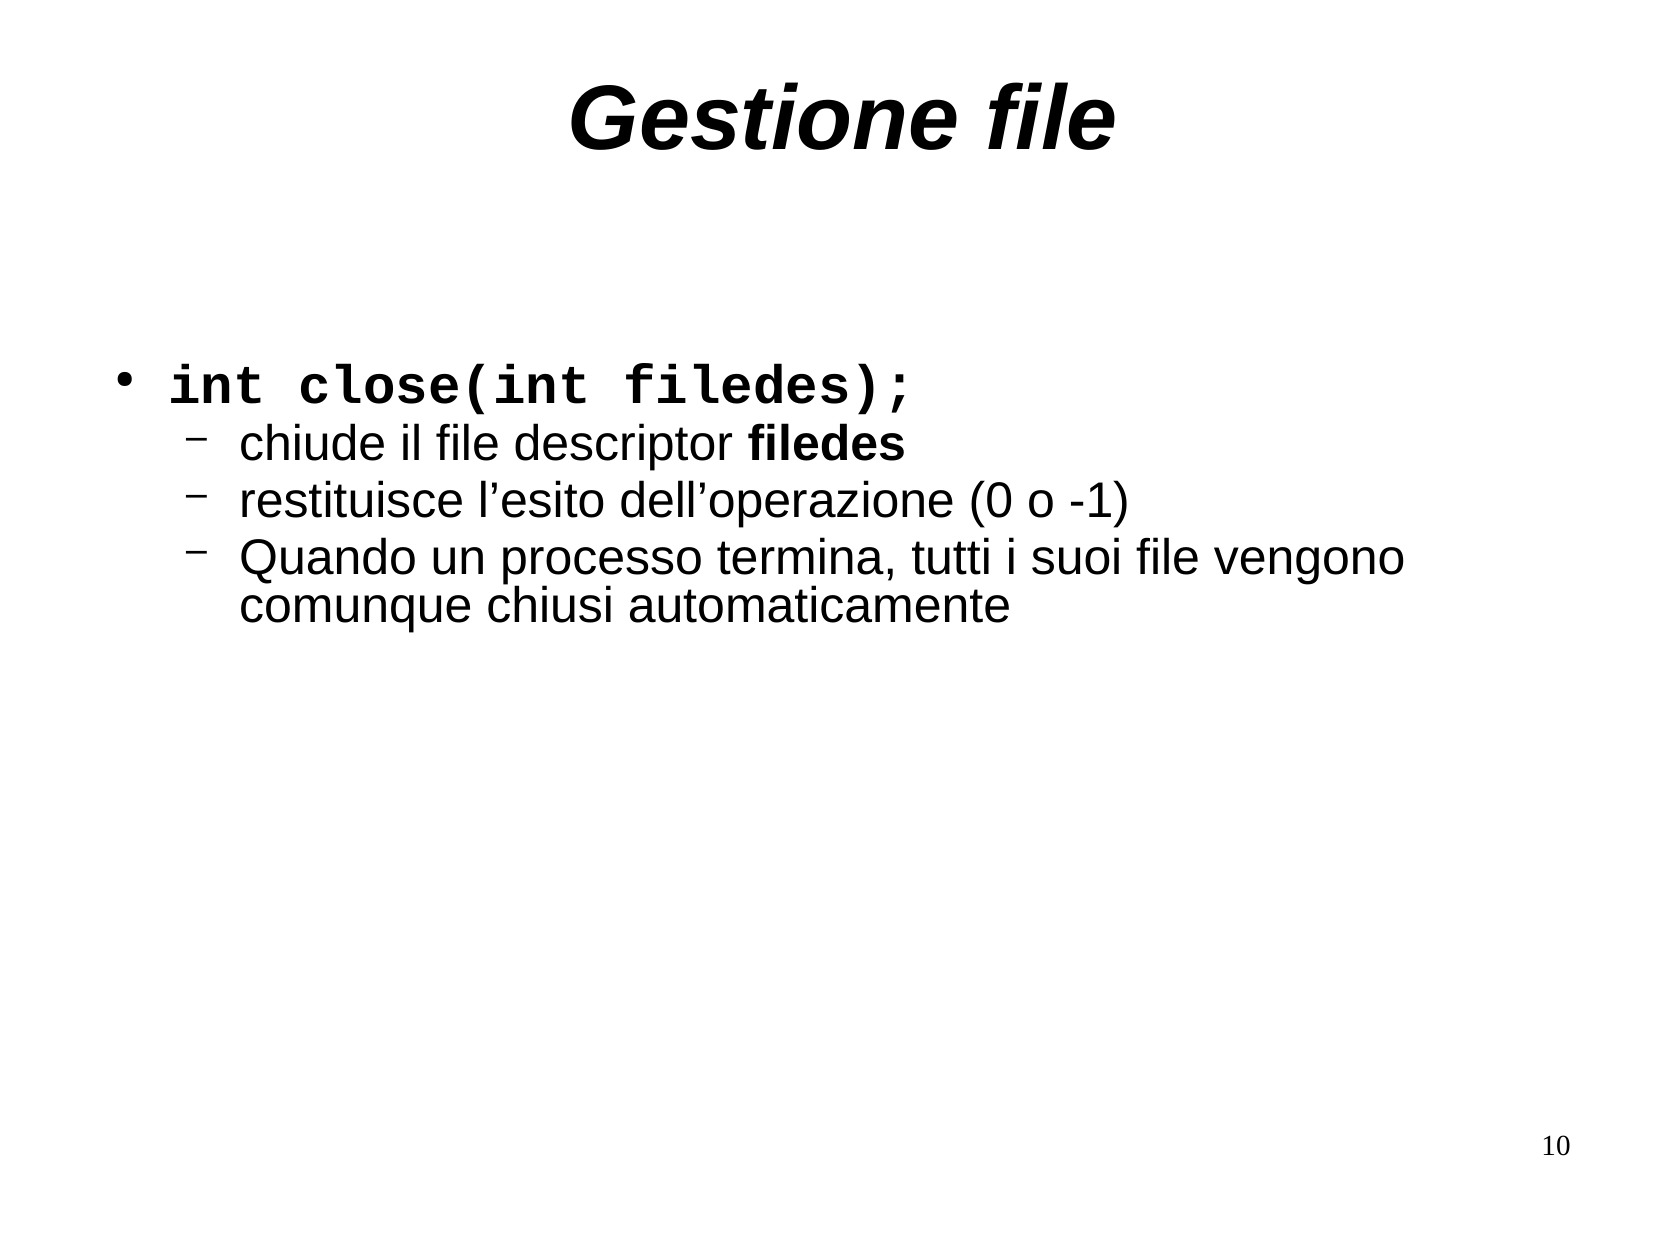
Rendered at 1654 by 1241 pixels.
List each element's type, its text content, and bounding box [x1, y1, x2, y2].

title Gestione file [82, 50, 1571, 257]
list int close(int filedes); chiude il file descriptor filedes restituisce l’esito dell’operazione (0 o -1) Quando un processo termina, tutti i suoi file vengono comunque chiusi automaticamente [82, 289, 1571, 1109]
